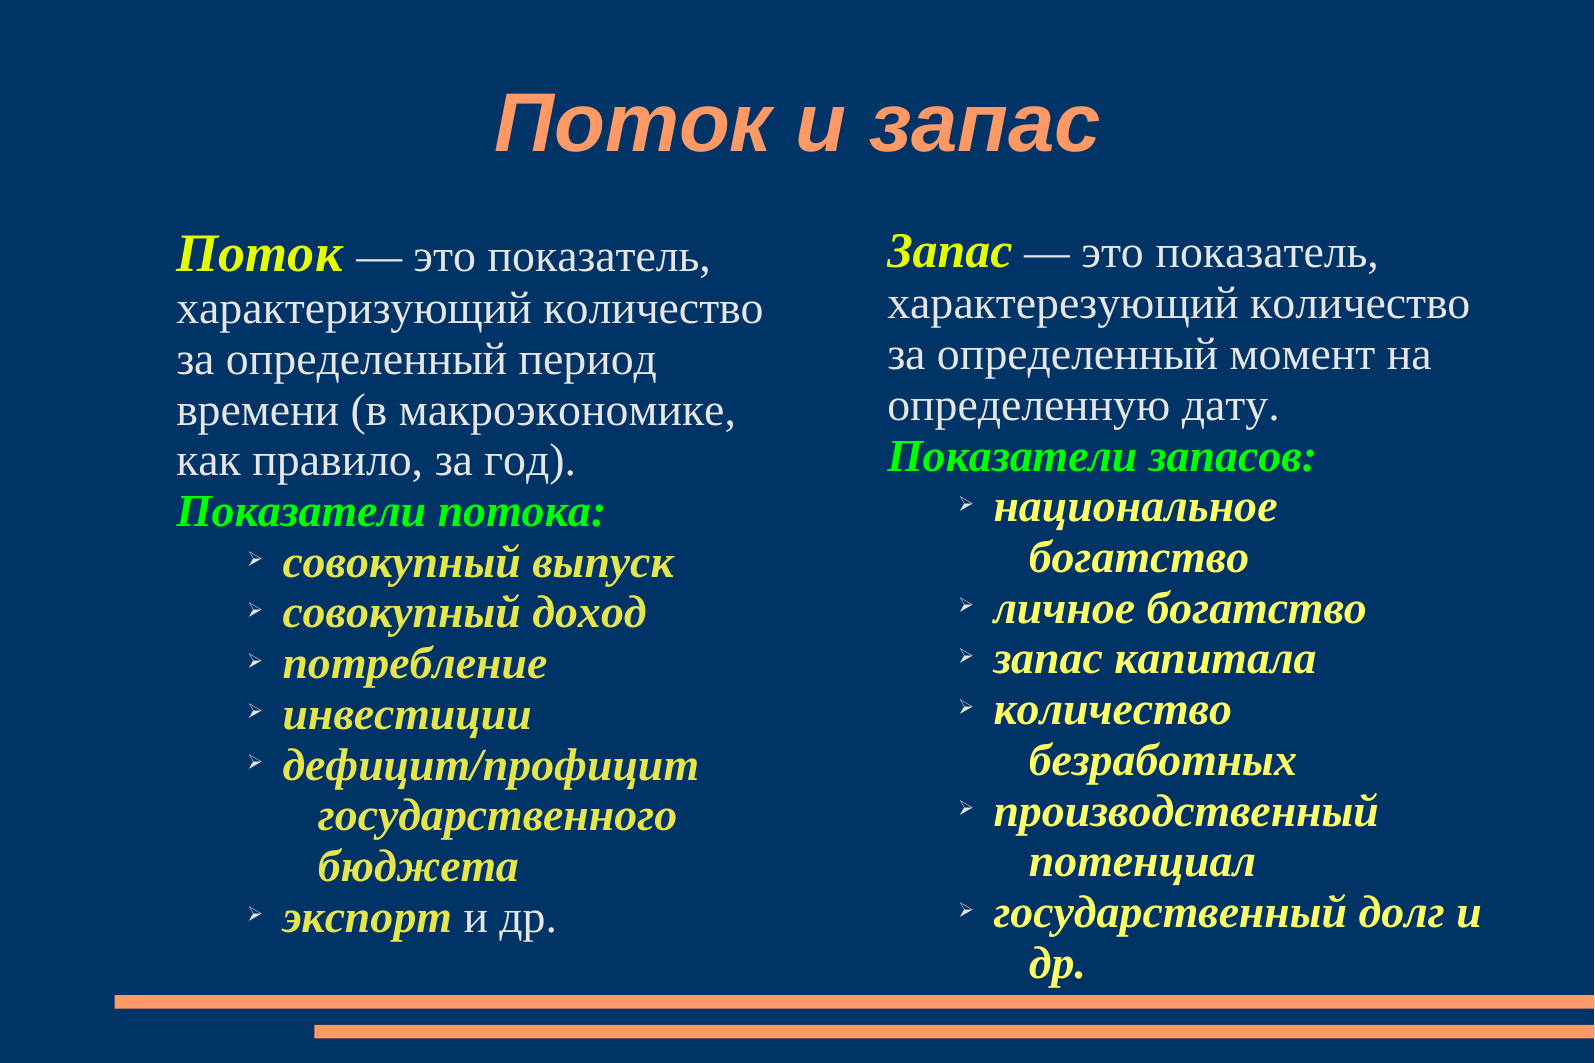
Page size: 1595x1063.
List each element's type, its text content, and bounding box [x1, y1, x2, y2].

list Поток — это показатель, характеризующий количество за определенный период времени (в макроэкономике, как правило, за год). Показатели потока: совокупный выпуск совокупный доход потребление инвестиции дефицит/профицит государственного бюджета экспорт и др. [105, 222, 783, 948]
list Запас — это показатель, характерезующий количество за определенный момент на определенную дату. Показатели запасов: национальное богатство личное богатство запас капитала количество безработных производственный потенциал государственный долг и др. [816, 222, 1494, 994]
title Поток и запас [117, 33, 1479, 212]
